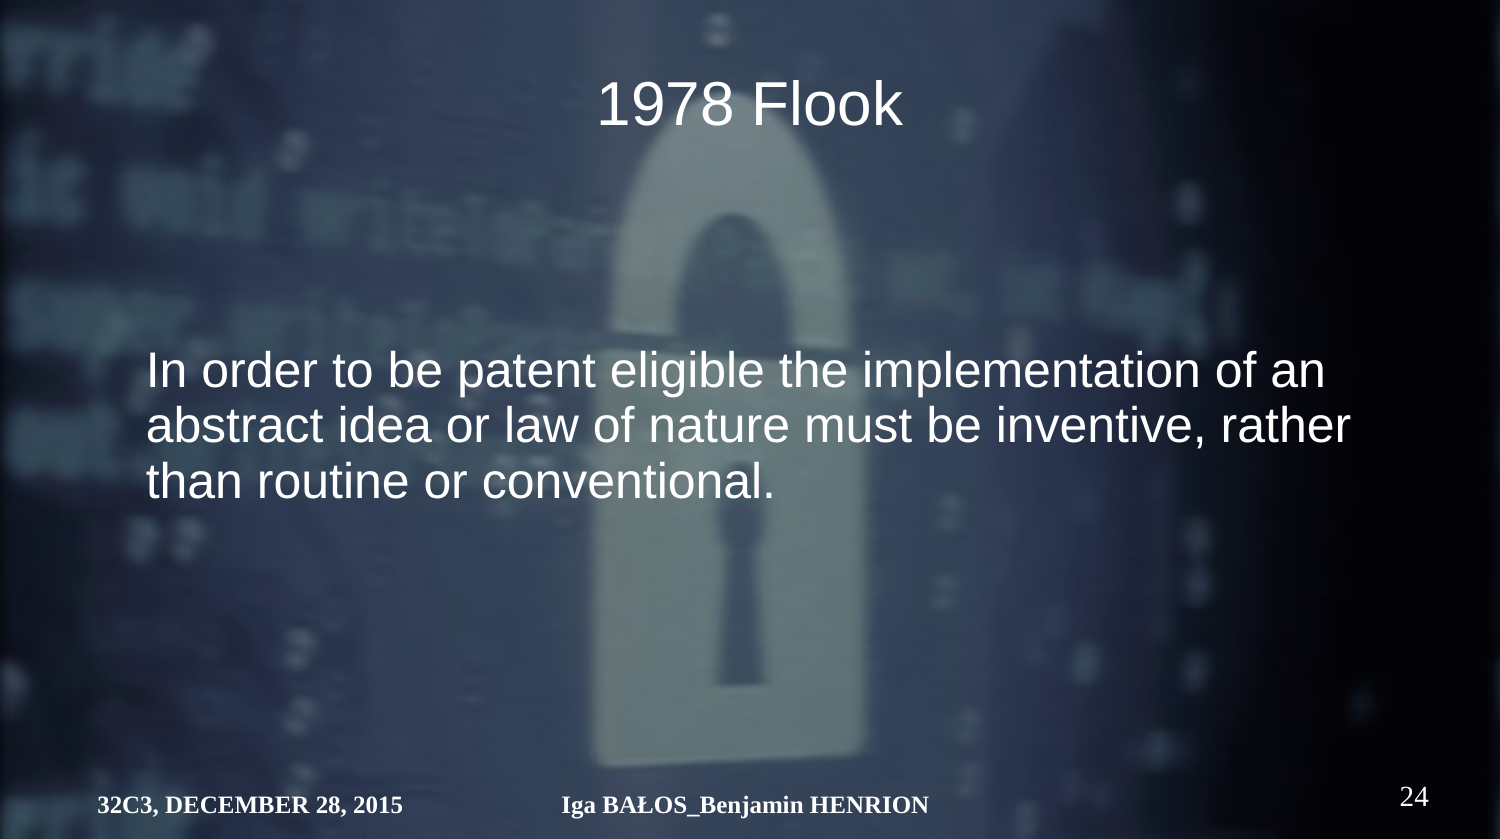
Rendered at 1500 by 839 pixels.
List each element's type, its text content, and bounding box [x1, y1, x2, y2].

picture [0, 0, 1500, 839]
title 1978 Flook [74, 33, 1425, 174]
list In order to be patent eligible the implementation of an abstract idea or law of nature must be inventive, rather than routine or conventional. [74, 196, 1395, 839]
